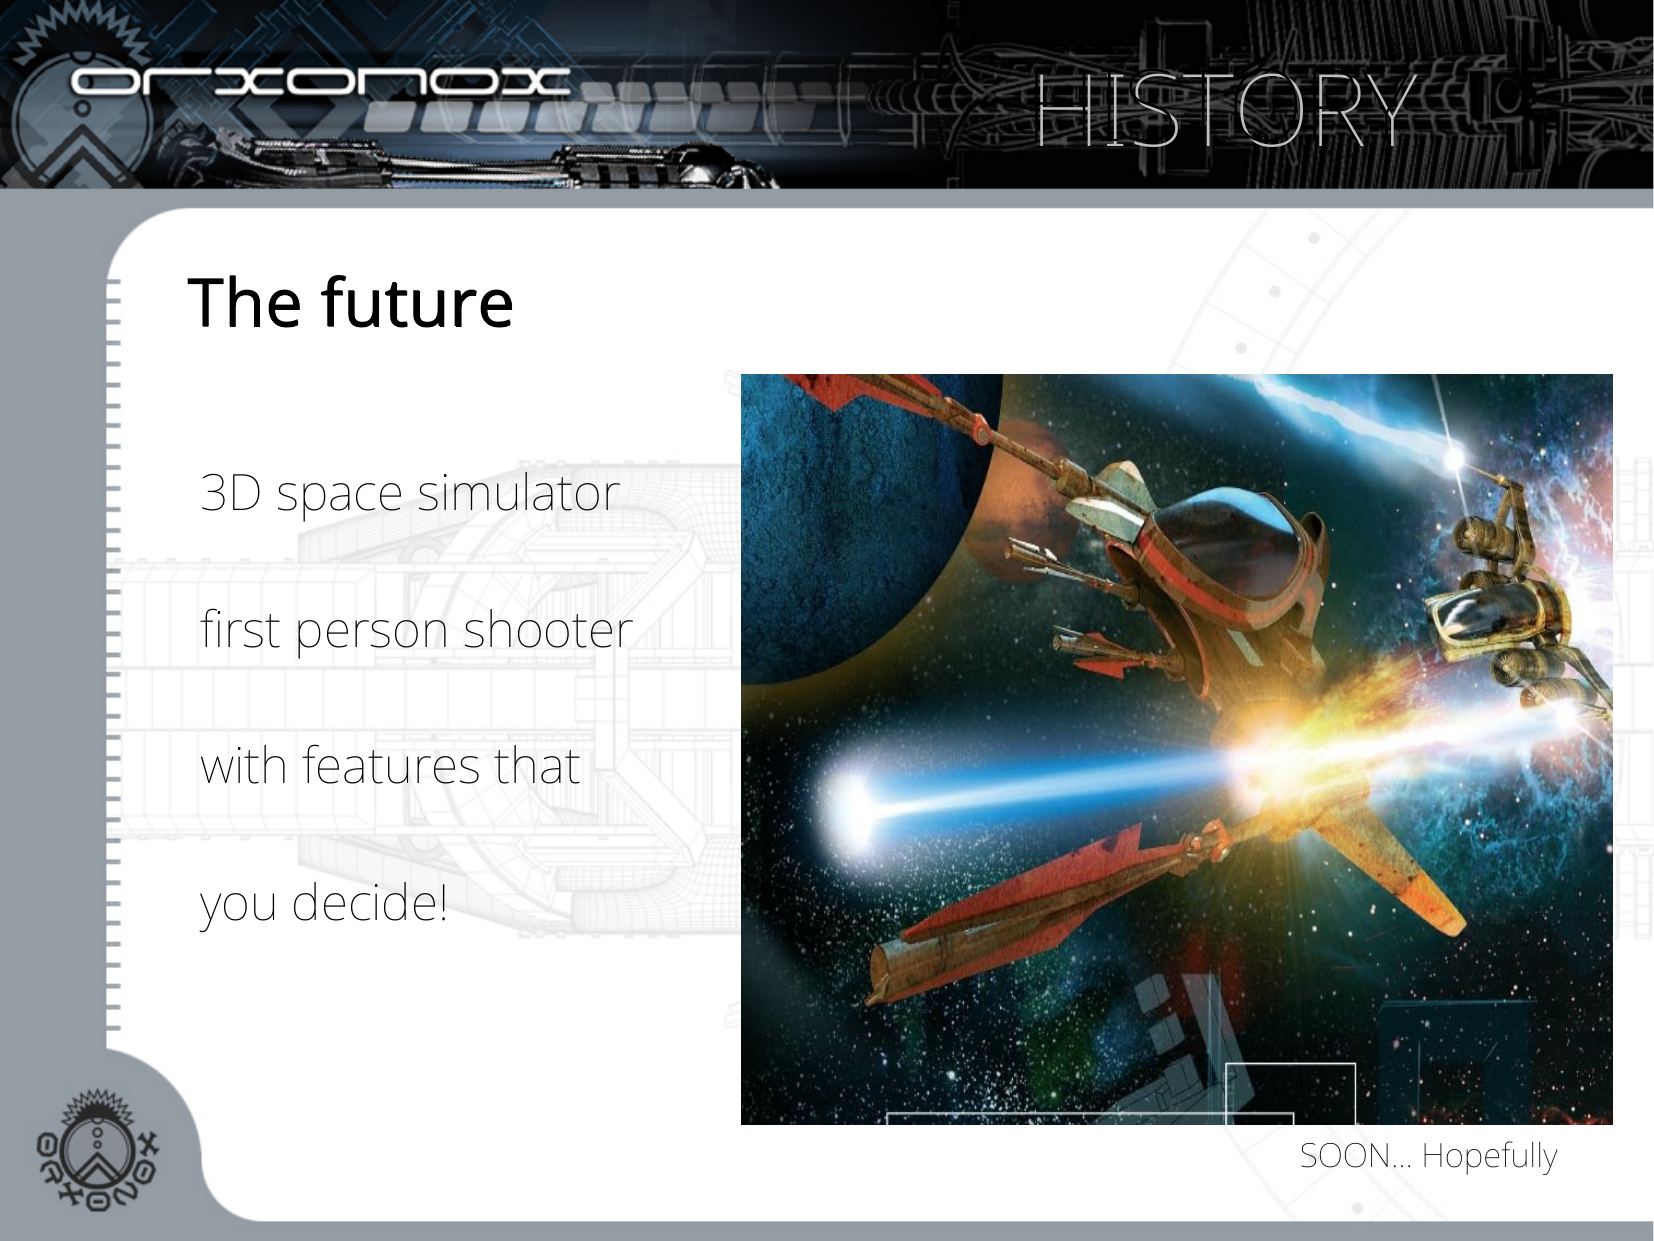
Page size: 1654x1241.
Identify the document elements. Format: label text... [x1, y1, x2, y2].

text_box The future [187, 255, 808, 323]
text_box 3D space simulator first person shooter with features that you decide! [150, 450, 697, 873]
text_box HISTORY [975, 26, 1470, 159]
text_box SOON... Hopefully [1249, 1125, 1608, 1179]
picture [0, 0, 1654, 1241]
